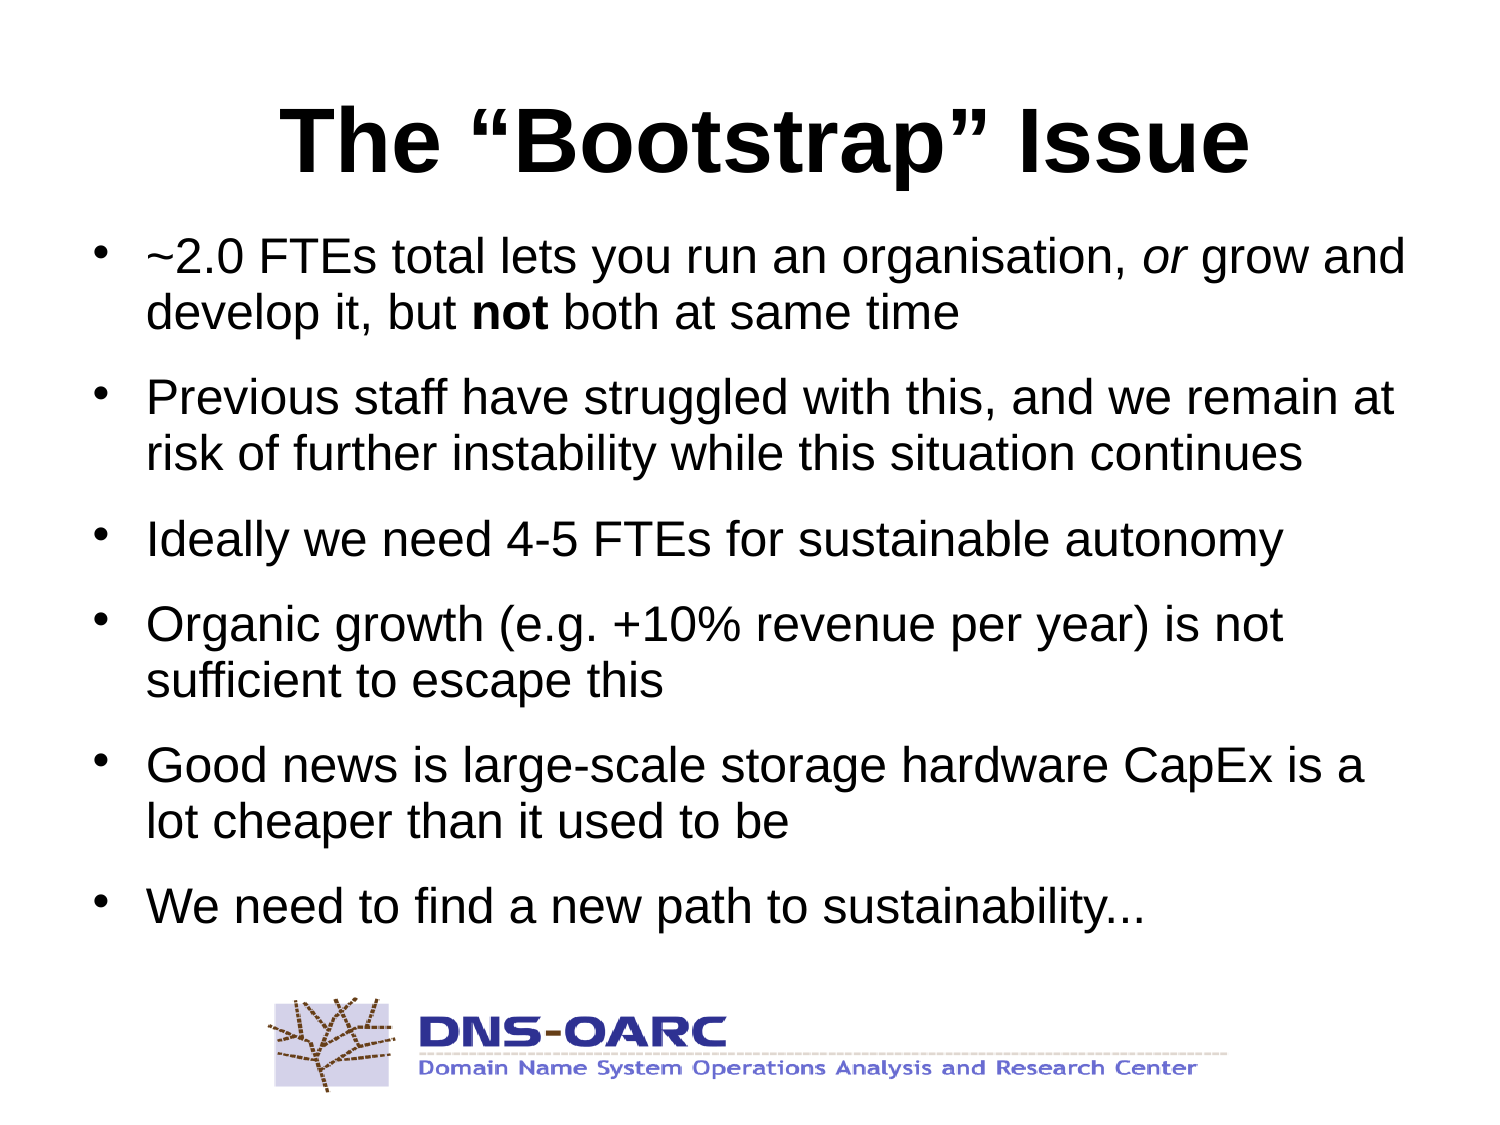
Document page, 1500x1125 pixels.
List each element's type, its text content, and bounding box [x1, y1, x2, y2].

picture [214, 991, 1259, 1099]
list ~2.0 FTEs total lets you run an organisation, or grow and develop it, but not both at same time Previous staff have struggled with this, and we remain at risk of further instability while this situation continues Ideally we need 4-5 FTEs for sustainable autonomy Organic growth (e.g. +10% revenue per year) is not sufficient to escape this Good news is large-scale storage hardware CapEx is a lot cheaper than it used to be We need to find a new path to sustainability... [75, 224, 1426, 976]
title The “Bootstrap” Issue [75, 44, 1426, 224]
